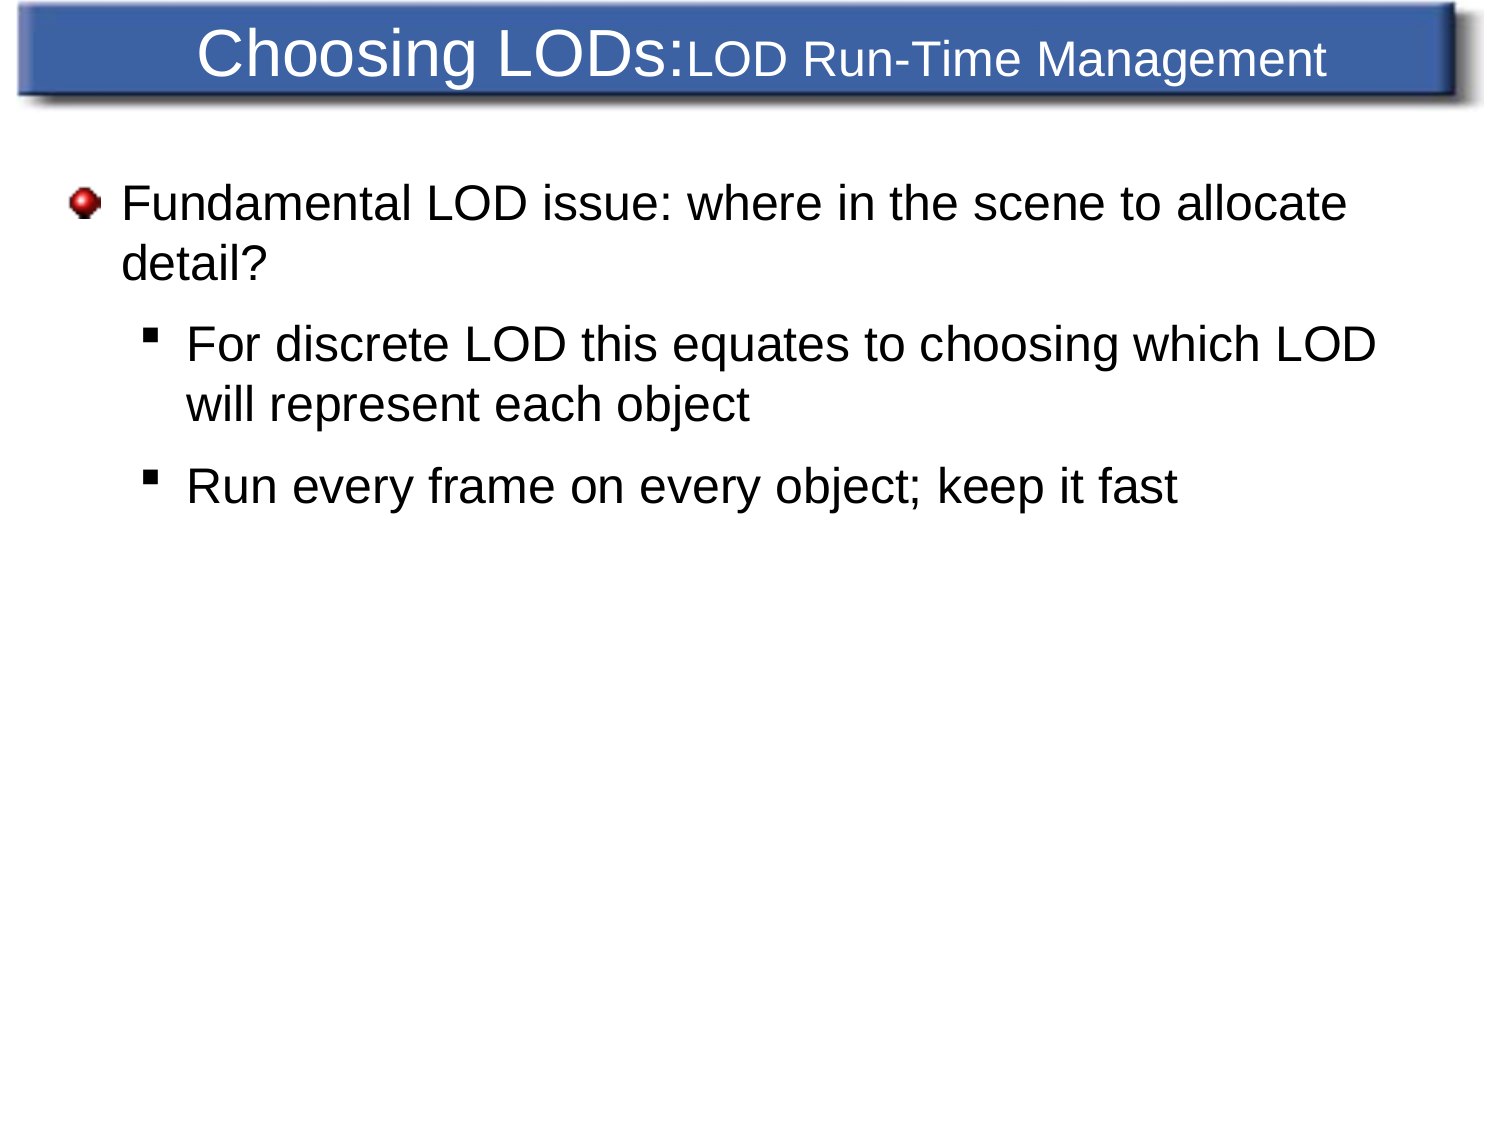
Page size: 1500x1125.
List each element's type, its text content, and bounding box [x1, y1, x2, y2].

title Choosing LODs:LOD Run-Time Management [24, 0, 1500, 100]
picture [16, 0, 1484, 113]
list Fundamental LOD issue: where in the scene to allocate detail? For discrete LOD this equates to choosing which LOD will represent each object Run every frame on every object; keep it fast [50, 162, 1463, 1088]
